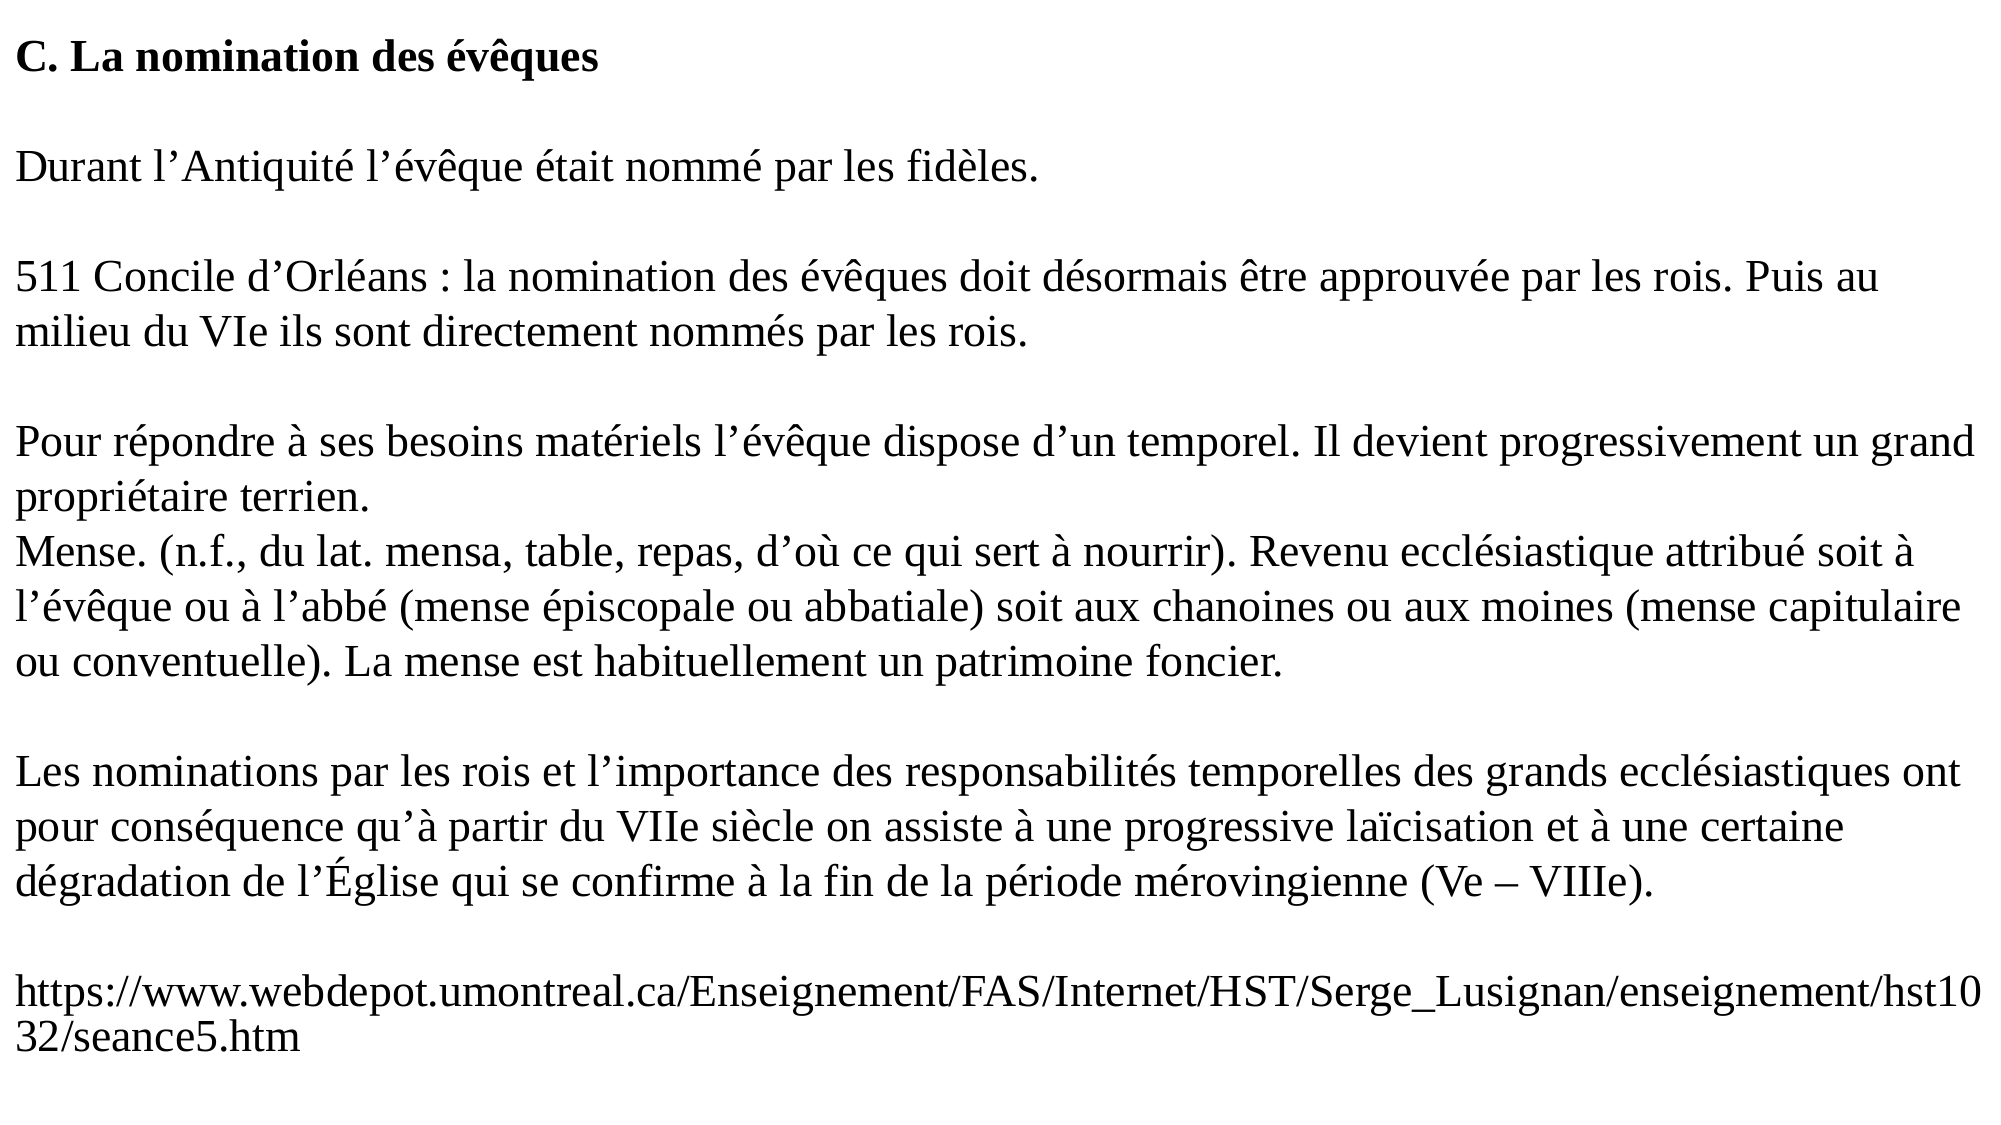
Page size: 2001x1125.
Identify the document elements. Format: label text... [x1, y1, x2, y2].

text_box C. La nomination des évêques Durant l’Antiquité l’évêque était nommé par les fidèles. 511 Concile d’Orléans : la nomination des évêques doit désormais être approuvée par les rois. Puis au milieu du VIe ils sont directement nommés par les rois. Pour répondre à ses besoins matériels l’évêque dispose d’un temporel. Il devient progressivement un grand propriétaire terrien. Mense. (n.f., du lat. mensa, table, repas, d’où ce qui sert à nourrir). Revenu ecclésiastique attribué soit à l’évêque ou à l’abbé (mense épiscopale ou abbatiale) soit aux chanoines ou aux moines (mense capitulaire ou conventuelle). La mense est habituellement un patrimoine foncier. Les nominations par les rois et l’importance des responsabilités temporelles des grands ecclésiastiques ont pour conséquence qu’à partir du VIIe siècle on assiste à une progressive laïcisation et à une certaine dégradation de l’Église qui se confirme à la fin de la période mérovingienne (Ve – VIIIe). https://www.webdepot.umontreal.ca/Enseignement/FAS/Internet/HST/Serge_Lusignan/enseignement/hst1032/seance5.htm [0, 18, 2000, 1089]
